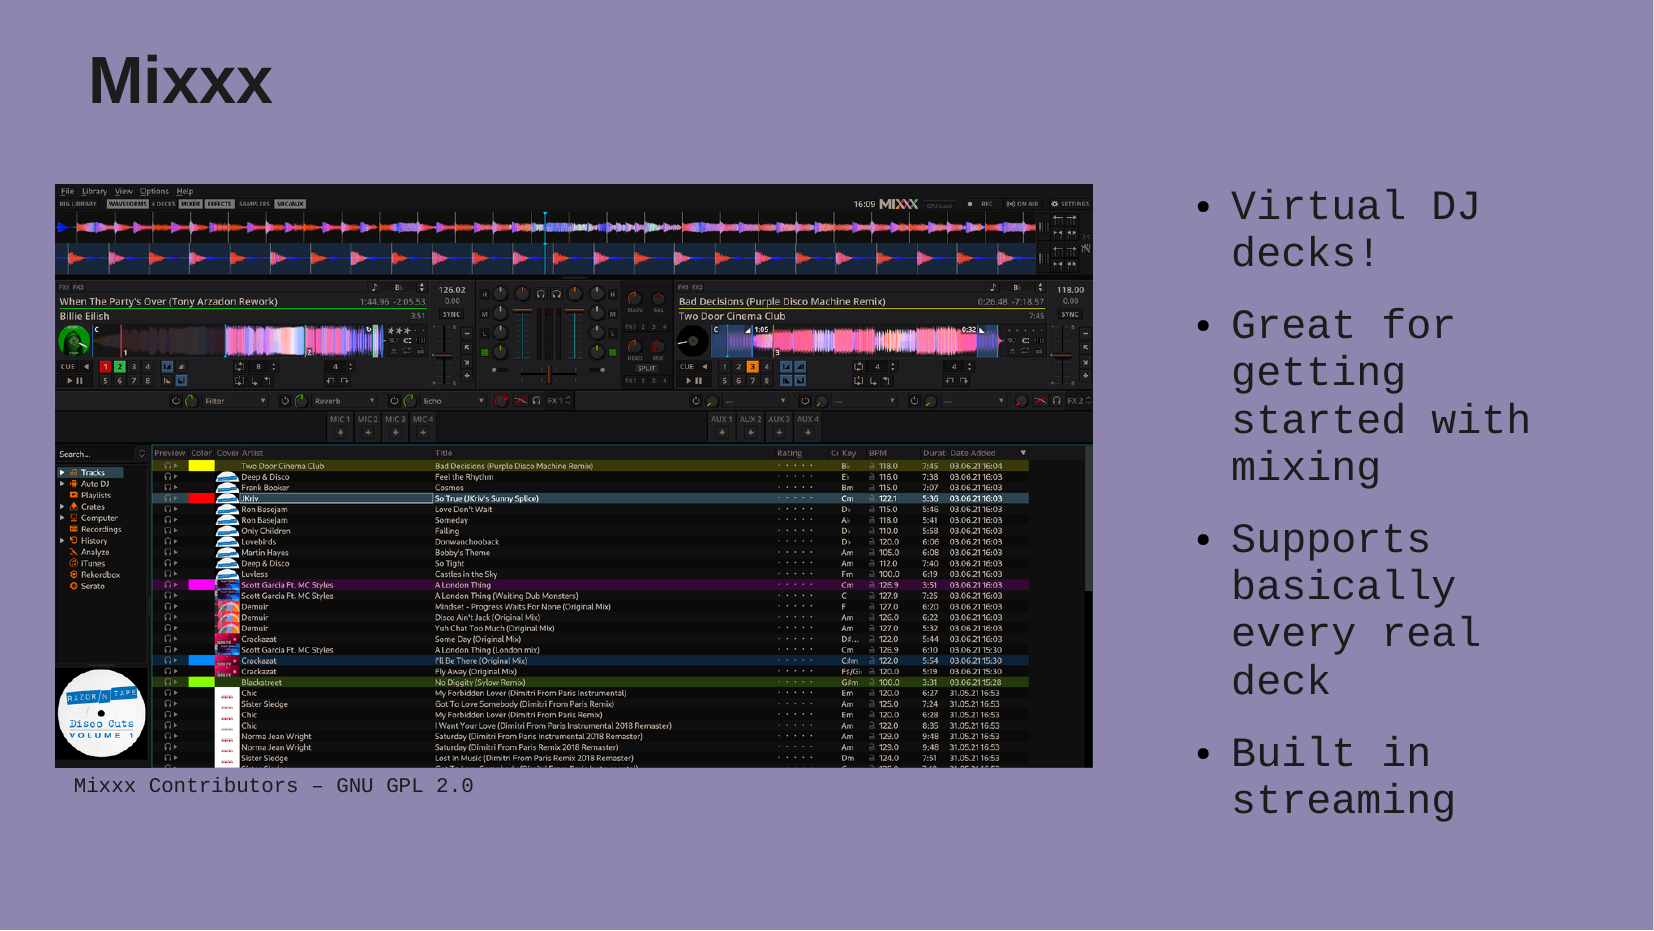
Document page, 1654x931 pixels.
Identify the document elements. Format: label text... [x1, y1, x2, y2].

picture [55, 184, 1093, 768]
text_box Virtual DJ decks! Great for getting started with mixing Supports basically every real deck Built in streaming [1181, 177, 1565, 834]
text_box Mixxx Contributors – GNU GPL 2.0 [59, 767, 621, 830]
title Mixxx [88, 43, 414, 119]
